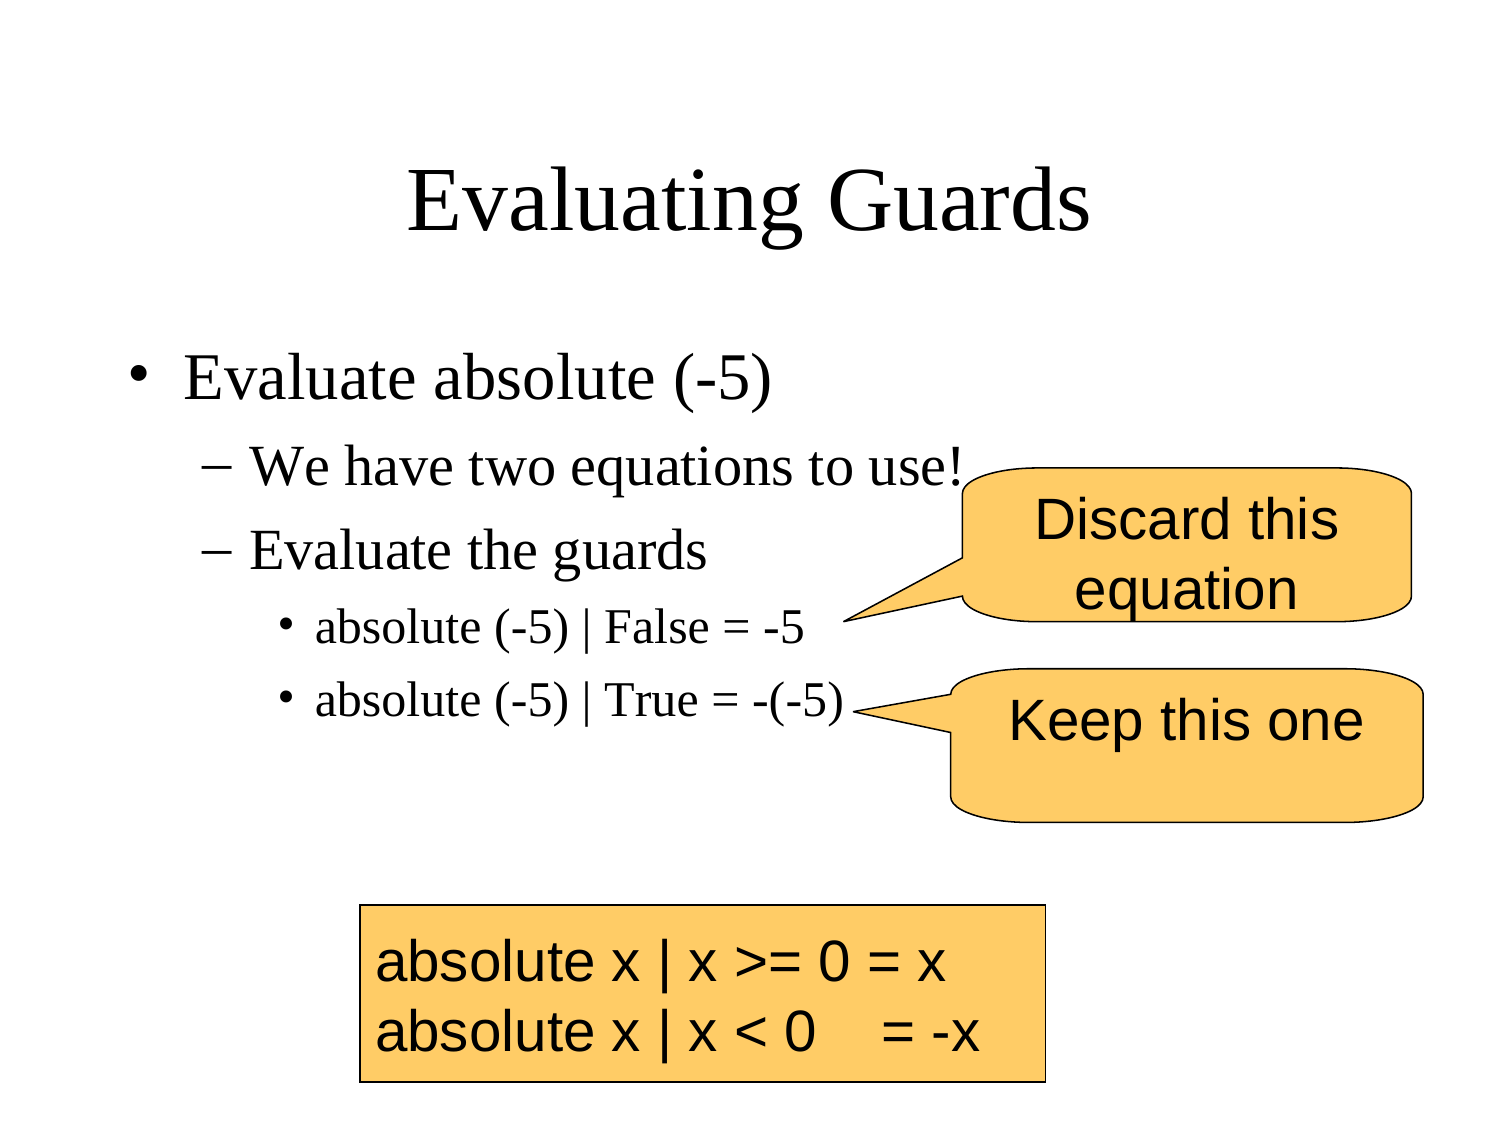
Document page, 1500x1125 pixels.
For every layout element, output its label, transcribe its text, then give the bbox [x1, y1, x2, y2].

list Evaluate absolute (-5) We have two equations to use! Evaluate the guards absolute (-5) | False = -5 absolute (-5) | True = -(-5) [112, 324, 1388, 1000]
text_box Keep this one [853, 668, 1424, 823]
text_box absolute x | x >= 0 = x absolute x | x < 0 = -x [360, 904, 1046, 1083]
title Evaluating Guards [112, 99, 1388, 288]
text_box Discard this equation [843, 467, 1412, 622]
